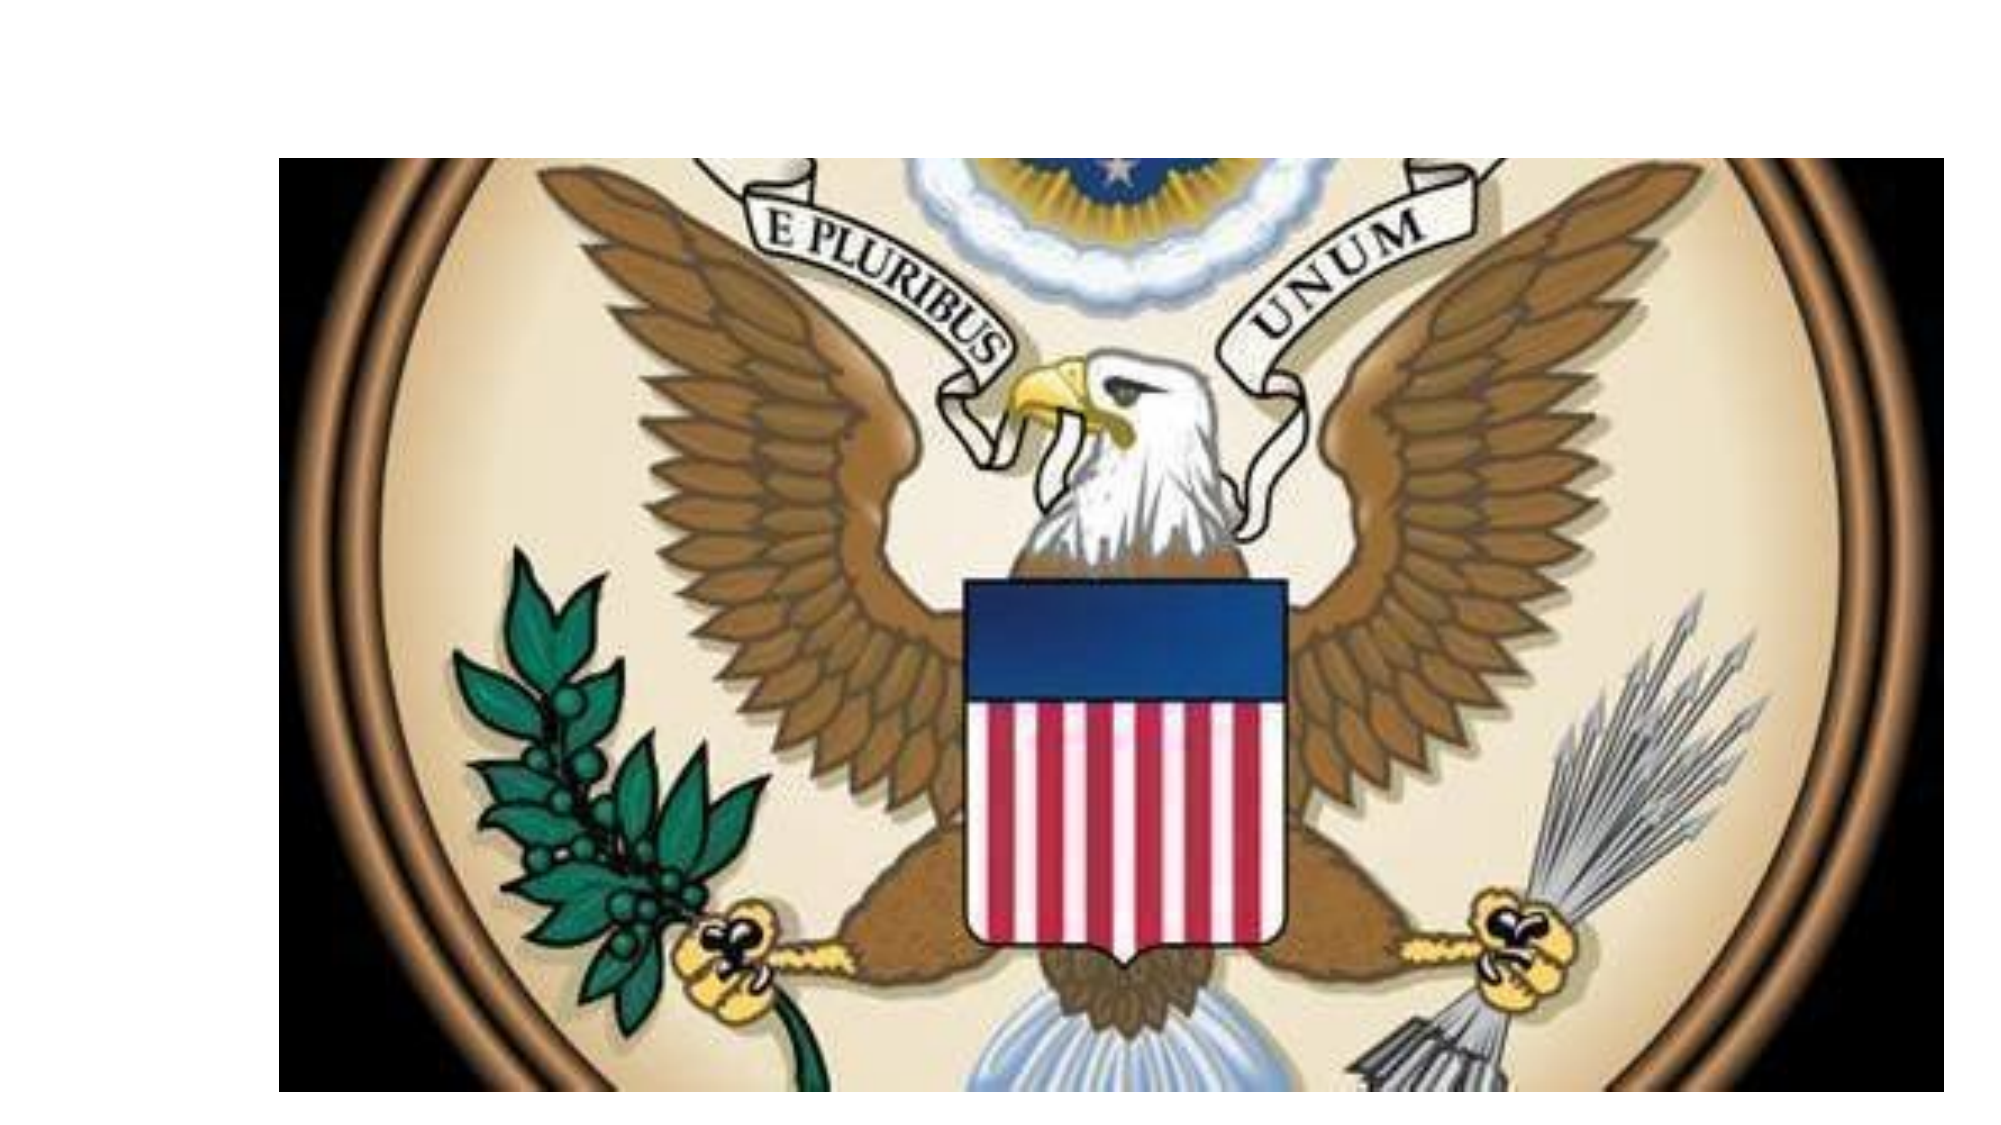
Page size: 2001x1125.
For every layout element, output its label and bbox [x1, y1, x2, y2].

picture [279, 158, 1944, 1092]
